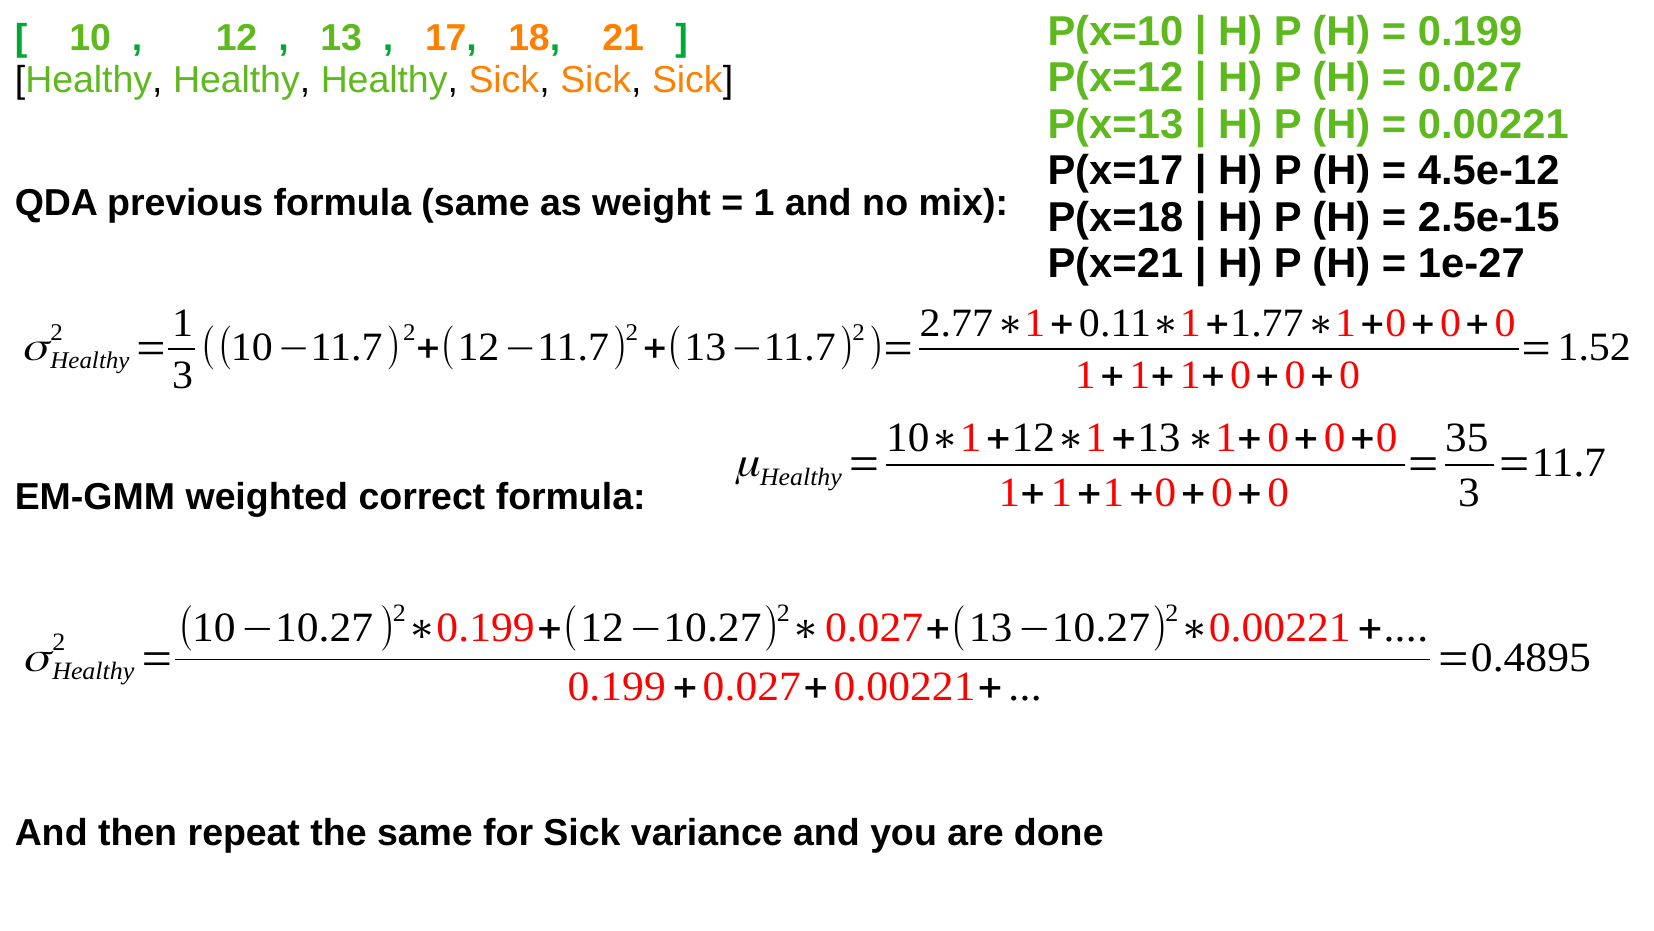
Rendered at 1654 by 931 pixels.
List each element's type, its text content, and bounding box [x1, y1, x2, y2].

text_box QDA previous formula (same as weight = 1 and no mix): EM-GMM weighted correct formula: And then repeat the same for Sick variance and you are done [0, 709, 1240, 931]
chart [1240, 300, 1651, 397]
chart [712, 413, 1631, 563]
text_box QDA previous formula (same as weight = 1 and no mix): EM-GMM weighted correct formula: And then repeat the same for Sick variance and you are done [0, 174, 1240, 600]
text_box [ 10 , 12 , 13 , 17, 18, 21 ] [Healthy, Healthy, Healthy, Sick, Sick, Sick] [0, 9, 788, 151]
text_box P(x=10 | H) P (H) = 0.199 P(x=12 | H) P (H) = 0.027 P(x=13 | H) P (H) = 0.00221 P(x=17 | H) P (H) = 4.5e-12 P(x=18 | H) P (H) = 2.5e-15 P(x=21 | H) P (H) = 1e-27 [1032, 0, 1654, 294]
chart [0, 600, 1615, 709]
